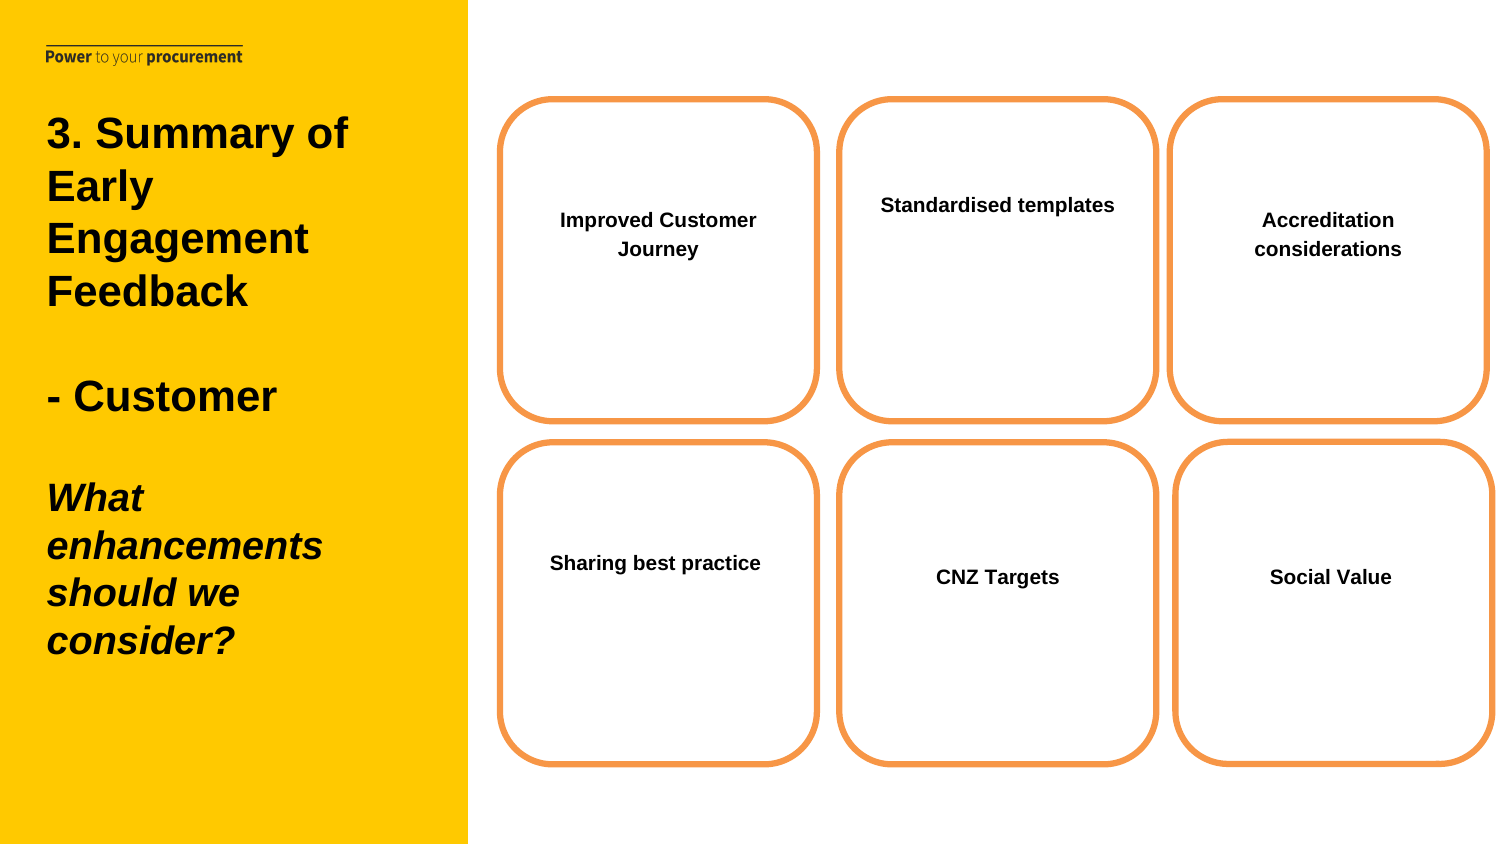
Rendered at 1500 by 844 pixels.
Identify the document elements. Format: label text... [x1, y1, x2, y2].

title 3. Summary of Early Engagement Feedback - Customer What enhancements should we consider? [46, 104, 423, 209]
text_box Accreditation considerations [1169, 99, 1487, 422]
text_box Improved Customer Journey [499, 99, 817, 422]
text_box Sharing best practice [499, 442, 817, 765]
text_box CNZ Targets [839, 442, 1157, 765]
text_box Social Value [1175, 441, 1493, 764]
text_box Standardised templates [839, 99, 1157, 422]
